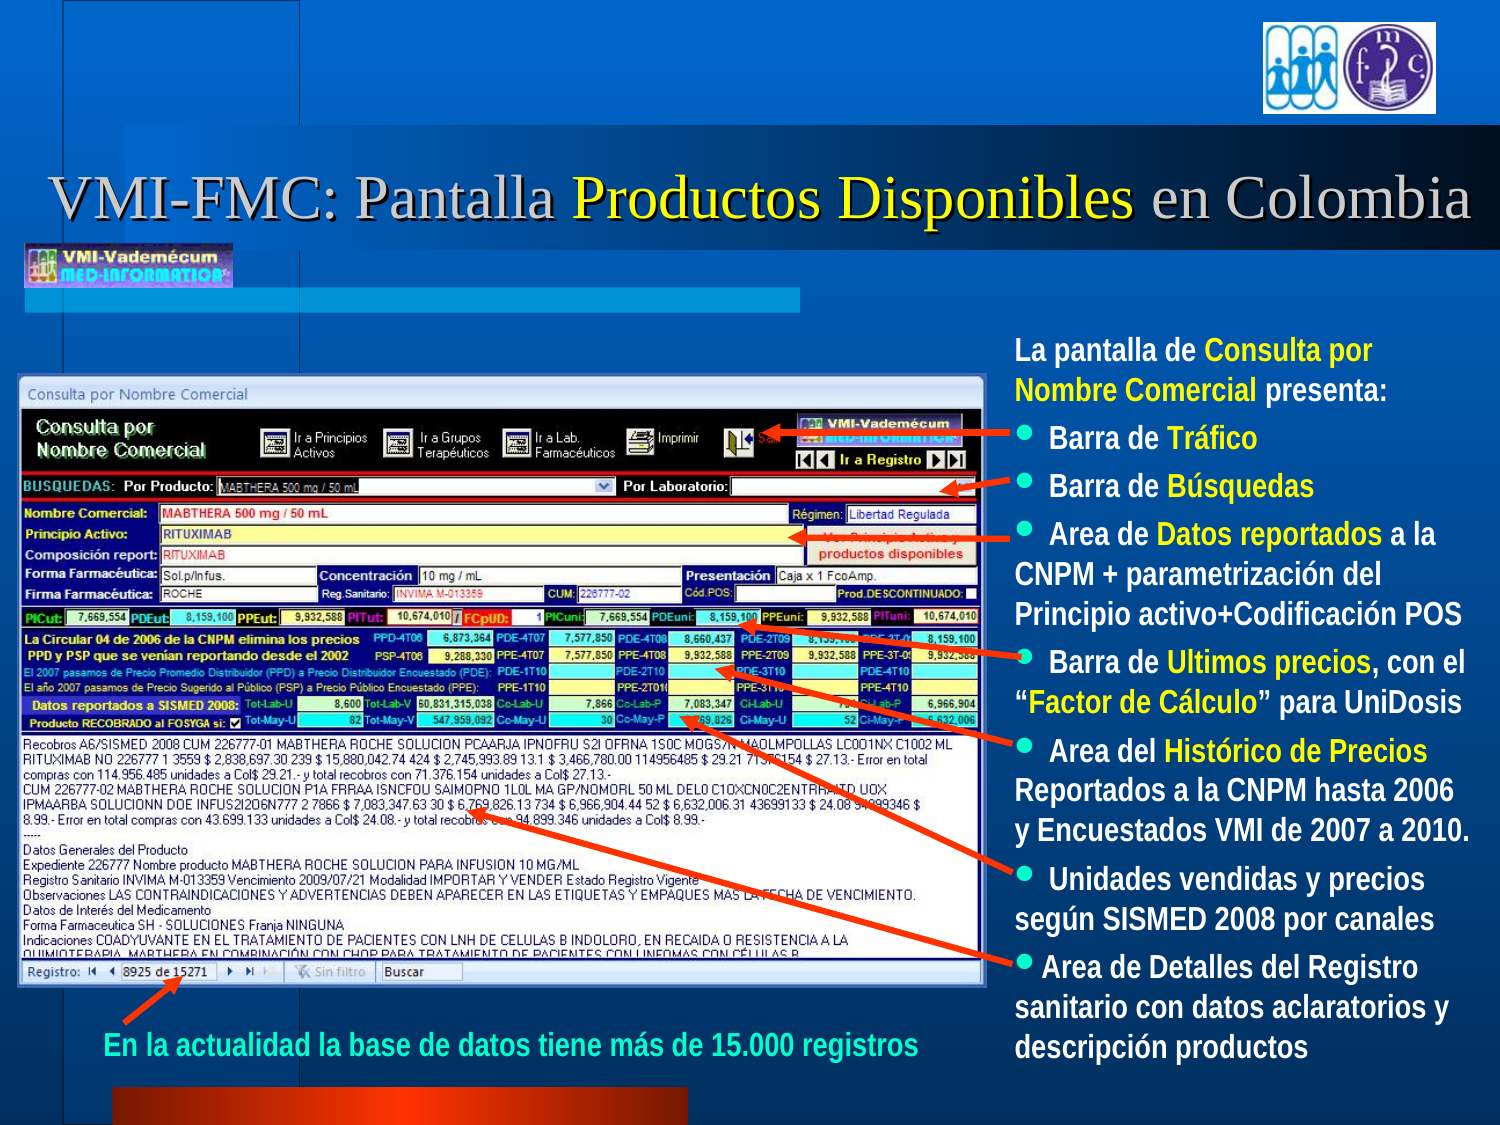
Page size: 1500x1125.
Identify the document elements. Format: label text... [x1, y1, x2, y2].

text_box La pantalla de Consulta por Nombre Comercial presenta: Barra de Tráfico Barra de Búsquedas Area de Datos reportados a la CNPM + parametrización del Principio activo+Codificación POS Barra de Ultimos precios, con el “Factor de Cálculo” para UniDosis Area del Histórico de Precios Reportados a la CNPM hasta 2006 y Encuestados VMI de 2007 a 2010. Unidades vendidas y precios según SISMED 2008 por canales Area de Detalles del Registro sanitario con datos aclaratorios y descripción productos [999, 320, 1488, 1073]
chart [17, 373, 987, 988]
text_box En la actualidad la base de datos tiene más de 15.000 registros [88, 1015, 975, 1071]
text_box VMI-FMC: Pantalla Productos Disponibles en Colombia [24, 99, 1488, 288]
chart [24, 243, 233, 288]
picture [1263, 22, 1436, 114]
